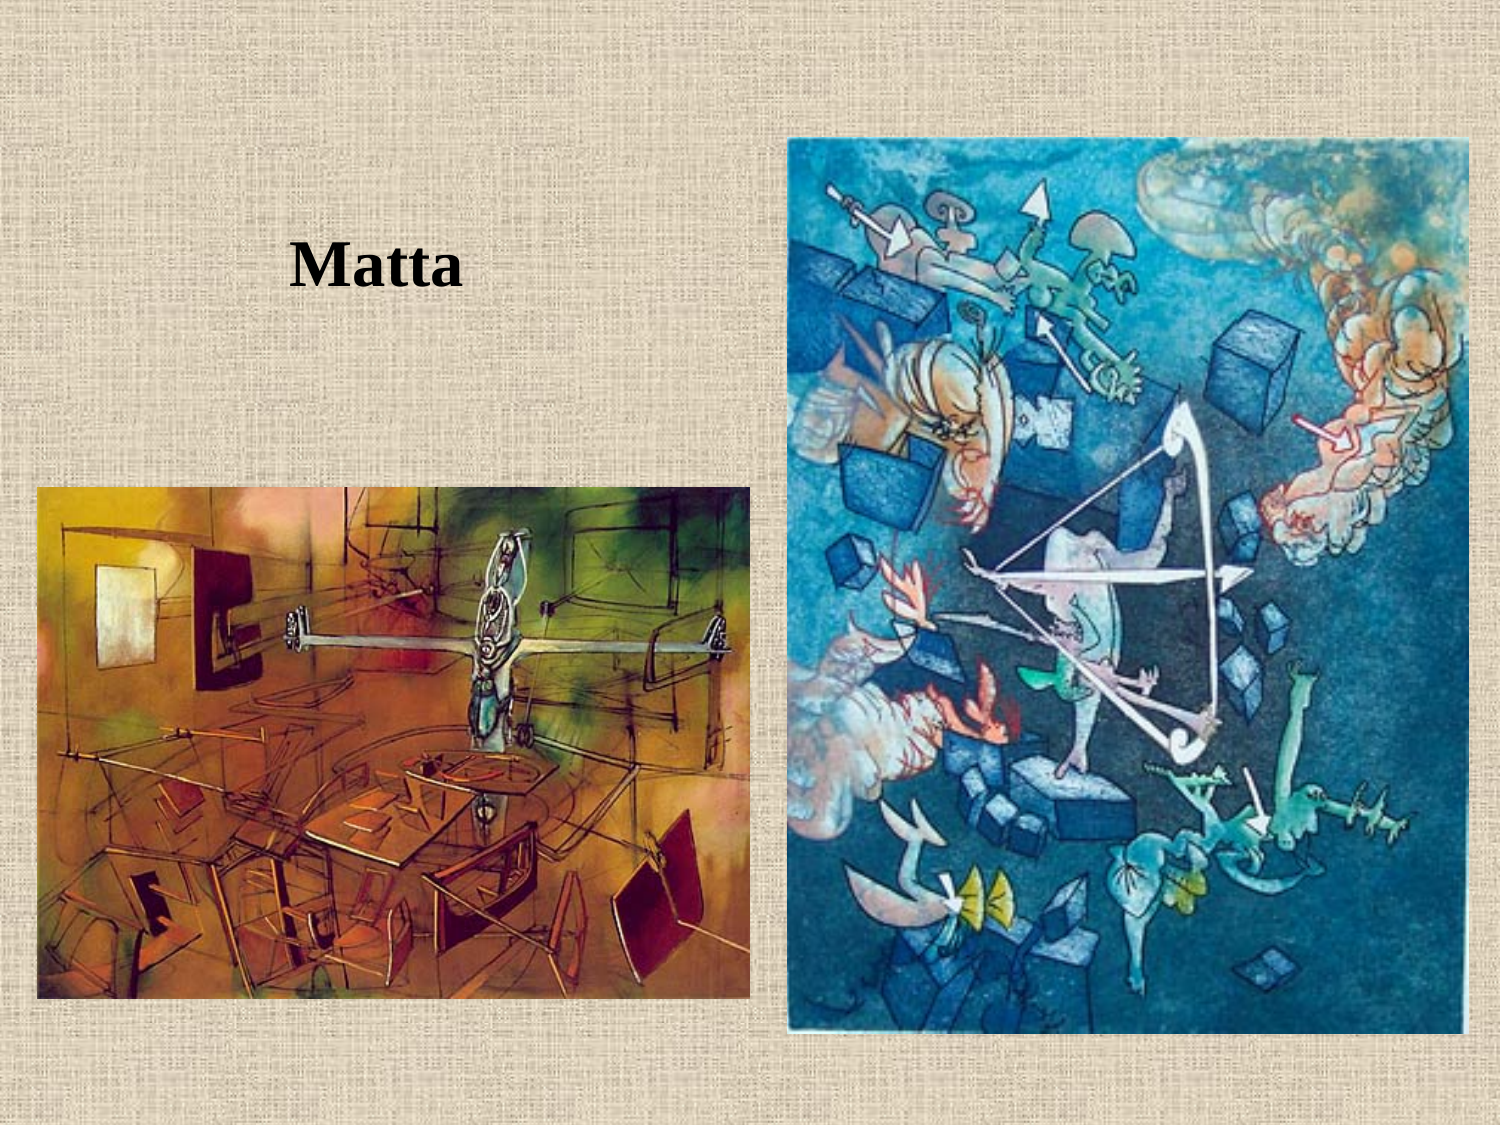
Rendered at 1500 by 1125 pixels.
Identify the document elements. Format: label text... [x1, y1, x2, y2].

picture [0, 0, 1500, 1125]
text_box Matta [275, 212, 480, 308]
